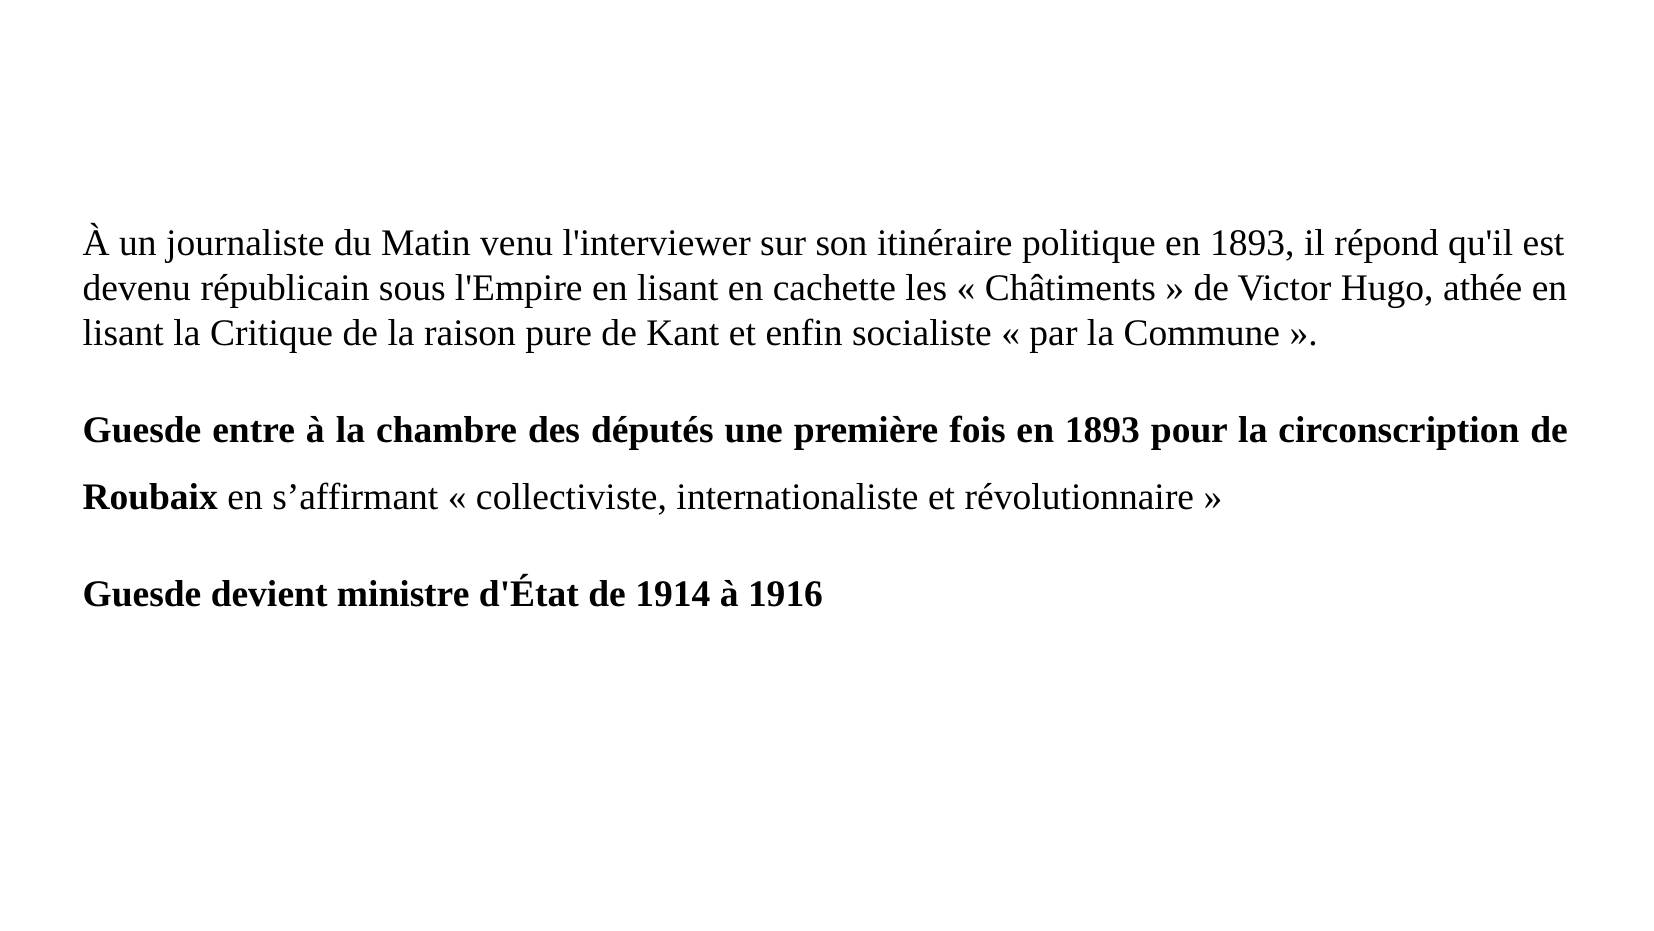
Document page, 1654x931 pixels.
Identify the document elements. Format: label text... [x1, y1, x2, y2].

list À un journaliste du Matin venu l'interviewer sur son itinéraire politique en 1893, il répond qu'il est devenu républicain sous l'Empire en lisant en cachette les « Châtiments » de Victor Hugo, athée en lisant la Critique de la raison pure de Kant et enfin socialiste « par la Commune ». Guesde entre à la chambre des députés une première fois en 1893 pour la circonscription de Roubaix en s’affirmant « collectiviste, internationaliste et révolutionnaire » Guesde devient ministre d'État de 1914 à 1916 [82, 217, 1571, 758]
